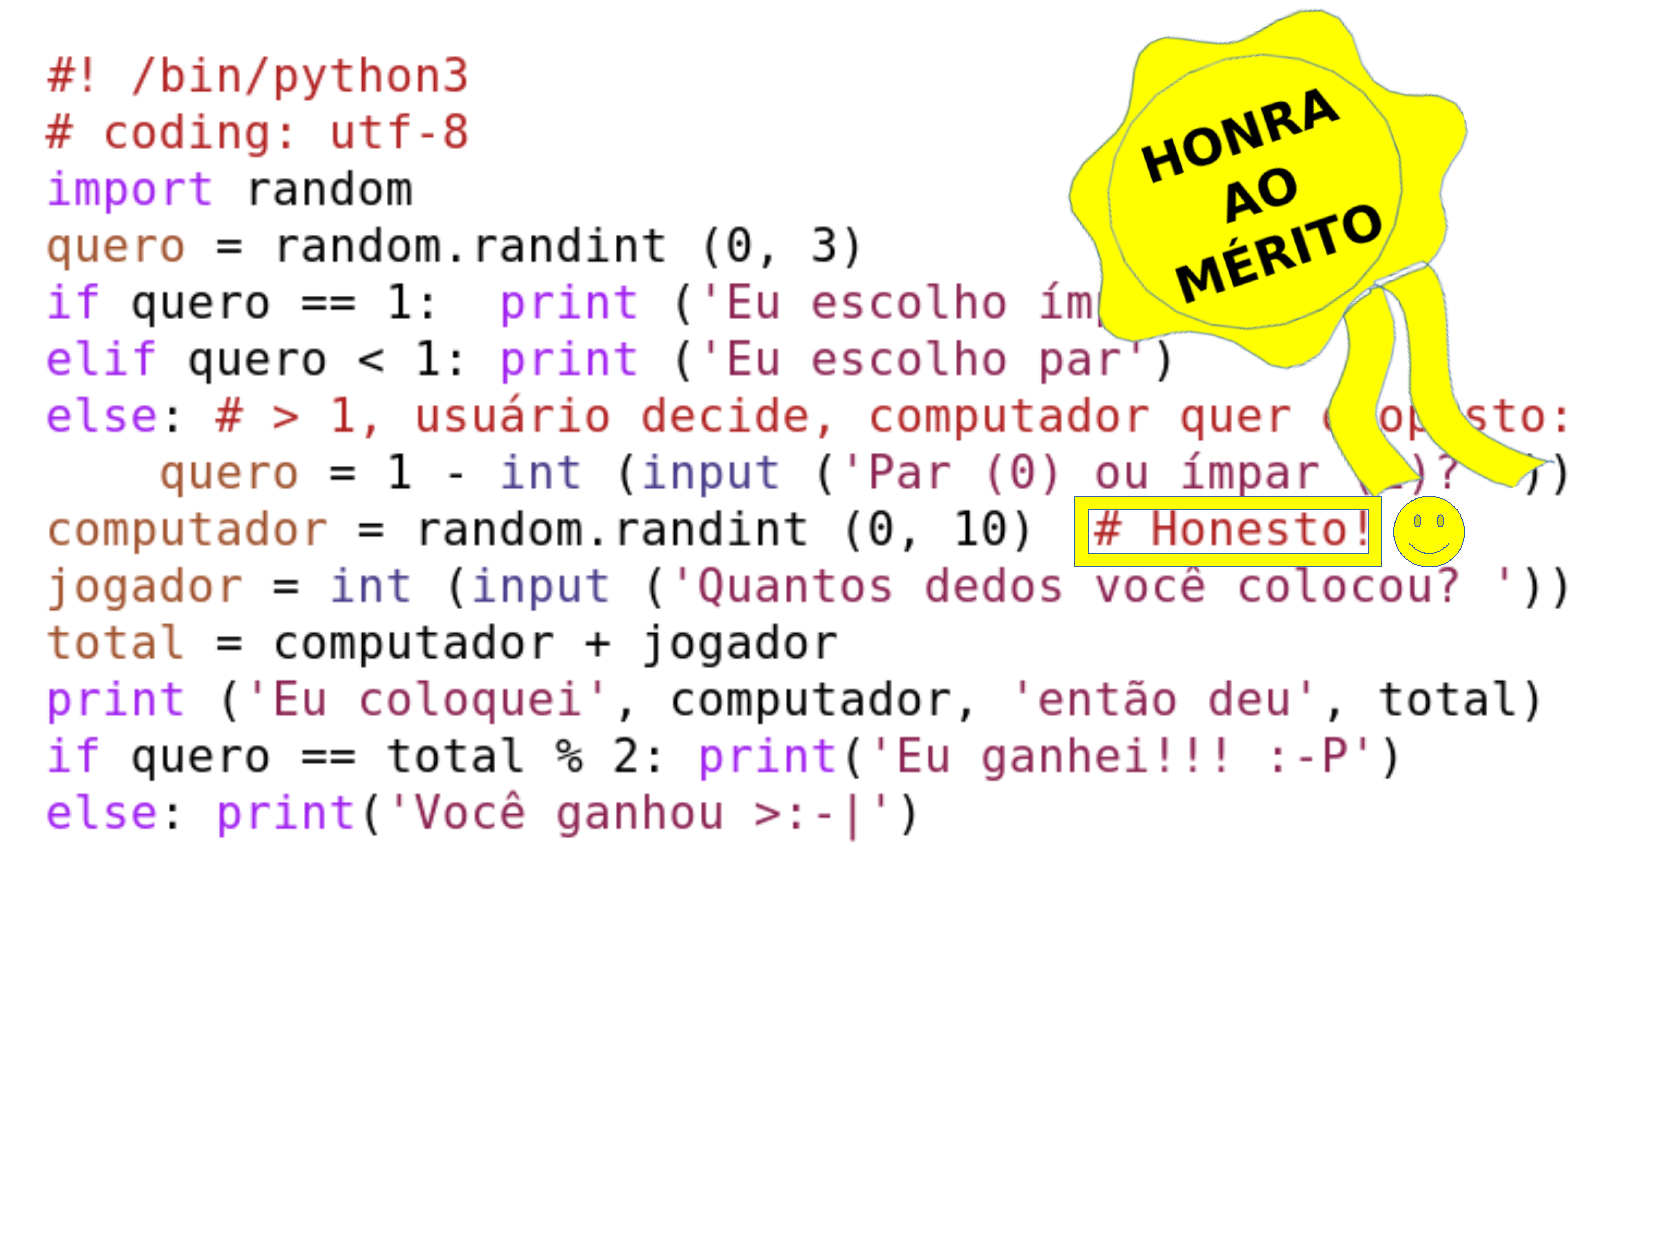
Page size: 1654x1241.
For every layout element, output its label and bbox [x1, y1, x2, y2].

text_box [1393, 496, 1465, 567]
text_box [1074, 496, 1382, 567]
picture [35, 0, 1607, 886]
